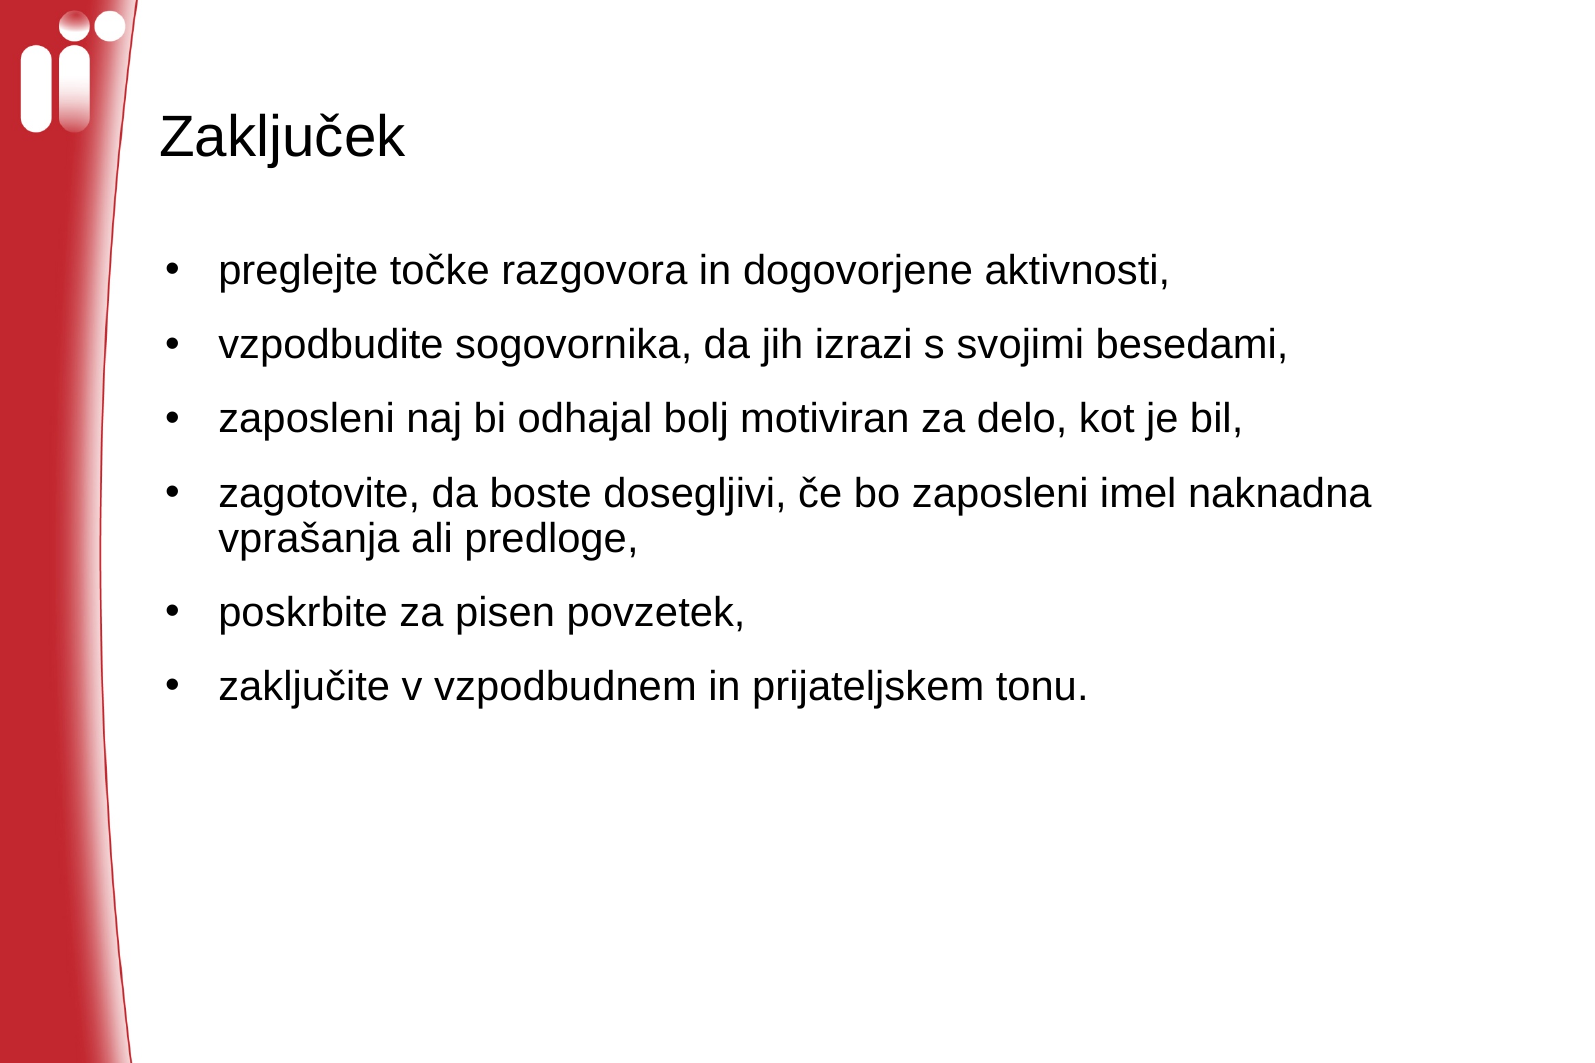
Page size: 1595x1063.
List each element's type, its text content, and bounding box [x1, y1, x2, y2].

list preglejte točke razgovora in dogovorjene aktivnosti, vzpodbudite sogovornika, da jih izrazi s svojimi besedami, zaposleni naj bi odhajal bolj motiviran za delo, kot je bil, zagotovite, da boste dosegljivi, če bo zaposleni imel naknadna vprašanja ali predloge, poskrbite za pisen povzetek, zaključite v vzpodbudnem in prijateljskem tonu. [147, 248, 1515, 1063]
title Zaključek [159, 22, 1515, 248]
picture [0, 0, 1414, 1063]
